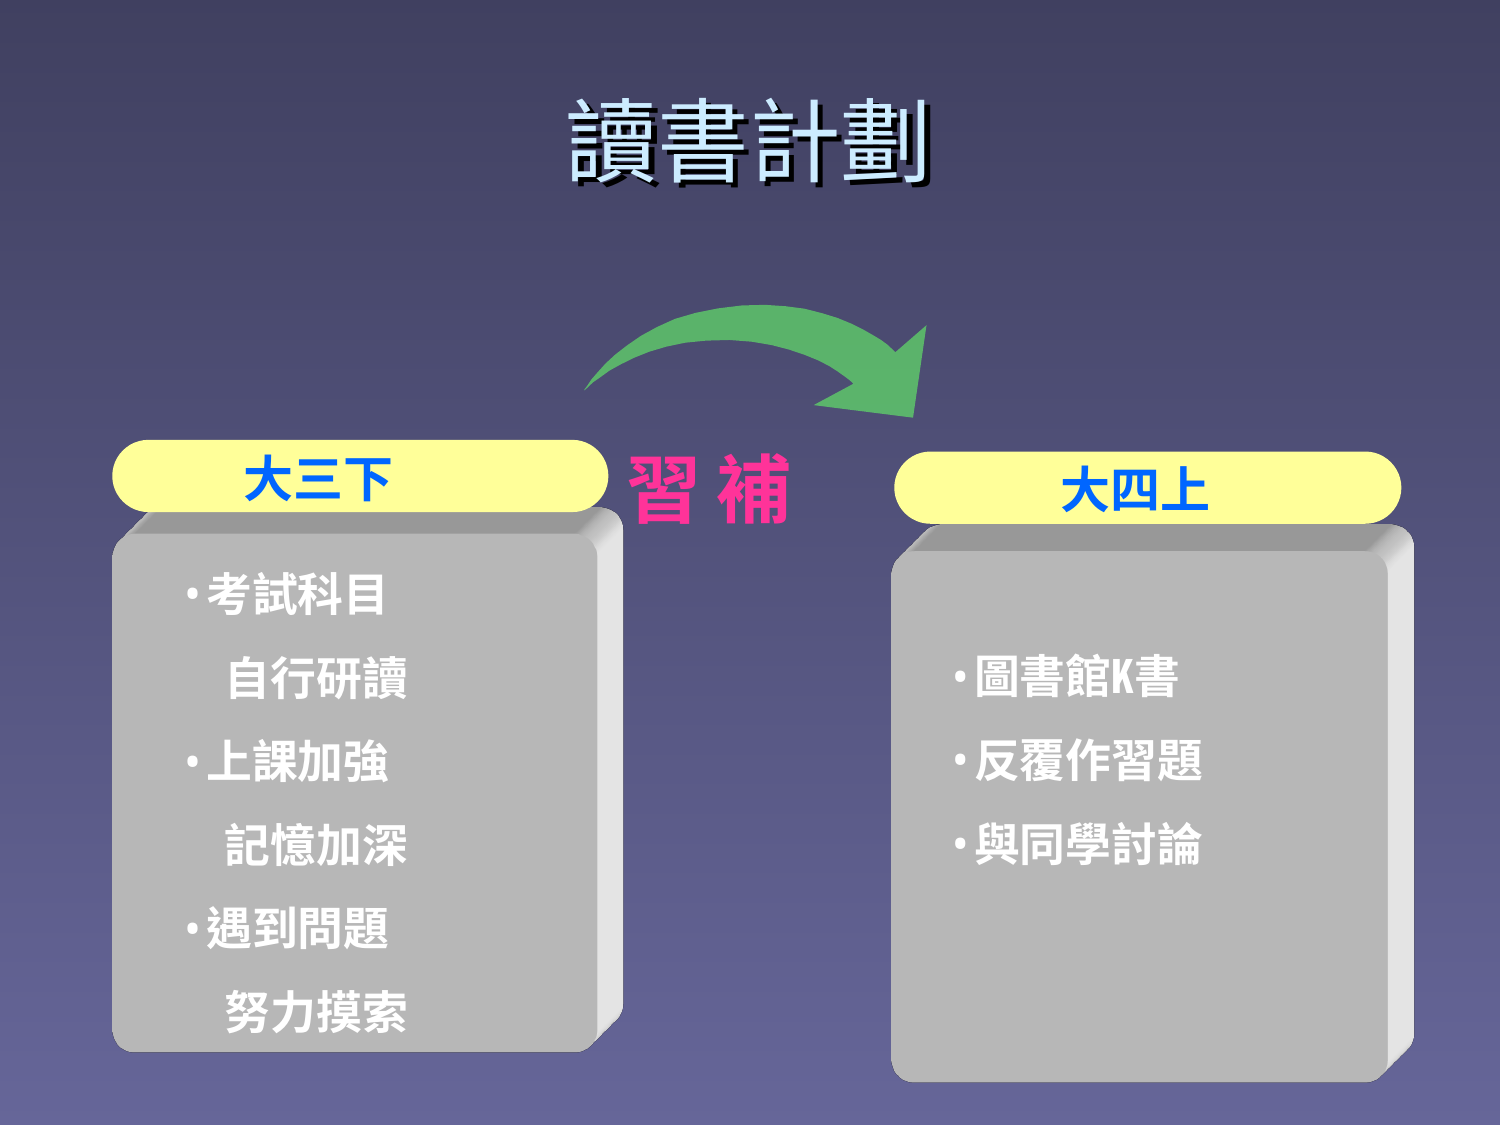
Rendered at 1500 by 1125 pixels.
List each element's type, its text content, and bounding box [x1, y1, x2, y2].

text_box 大四上 [1052, 444, 1219, 534]
text_box 補 習 [615, 444, 812, 965]
text_box [584, 304, 927, 418]
text_box 圖書館K書 反覆作習題 與同學討論 [939, 633, 1365, 1091]
text_box 考試科目 自行研讀 上課加強 記憶加深 遇到問題 努力摸索 [171, 550, 632, 1125]
text_box [112, 439, 615, 1052]
text_box [891, 451, 1414, 1082]
text_box 大三下 [236, 432, 402, 523]
title 讀書計劃 [74, 44, 1425, 233]
